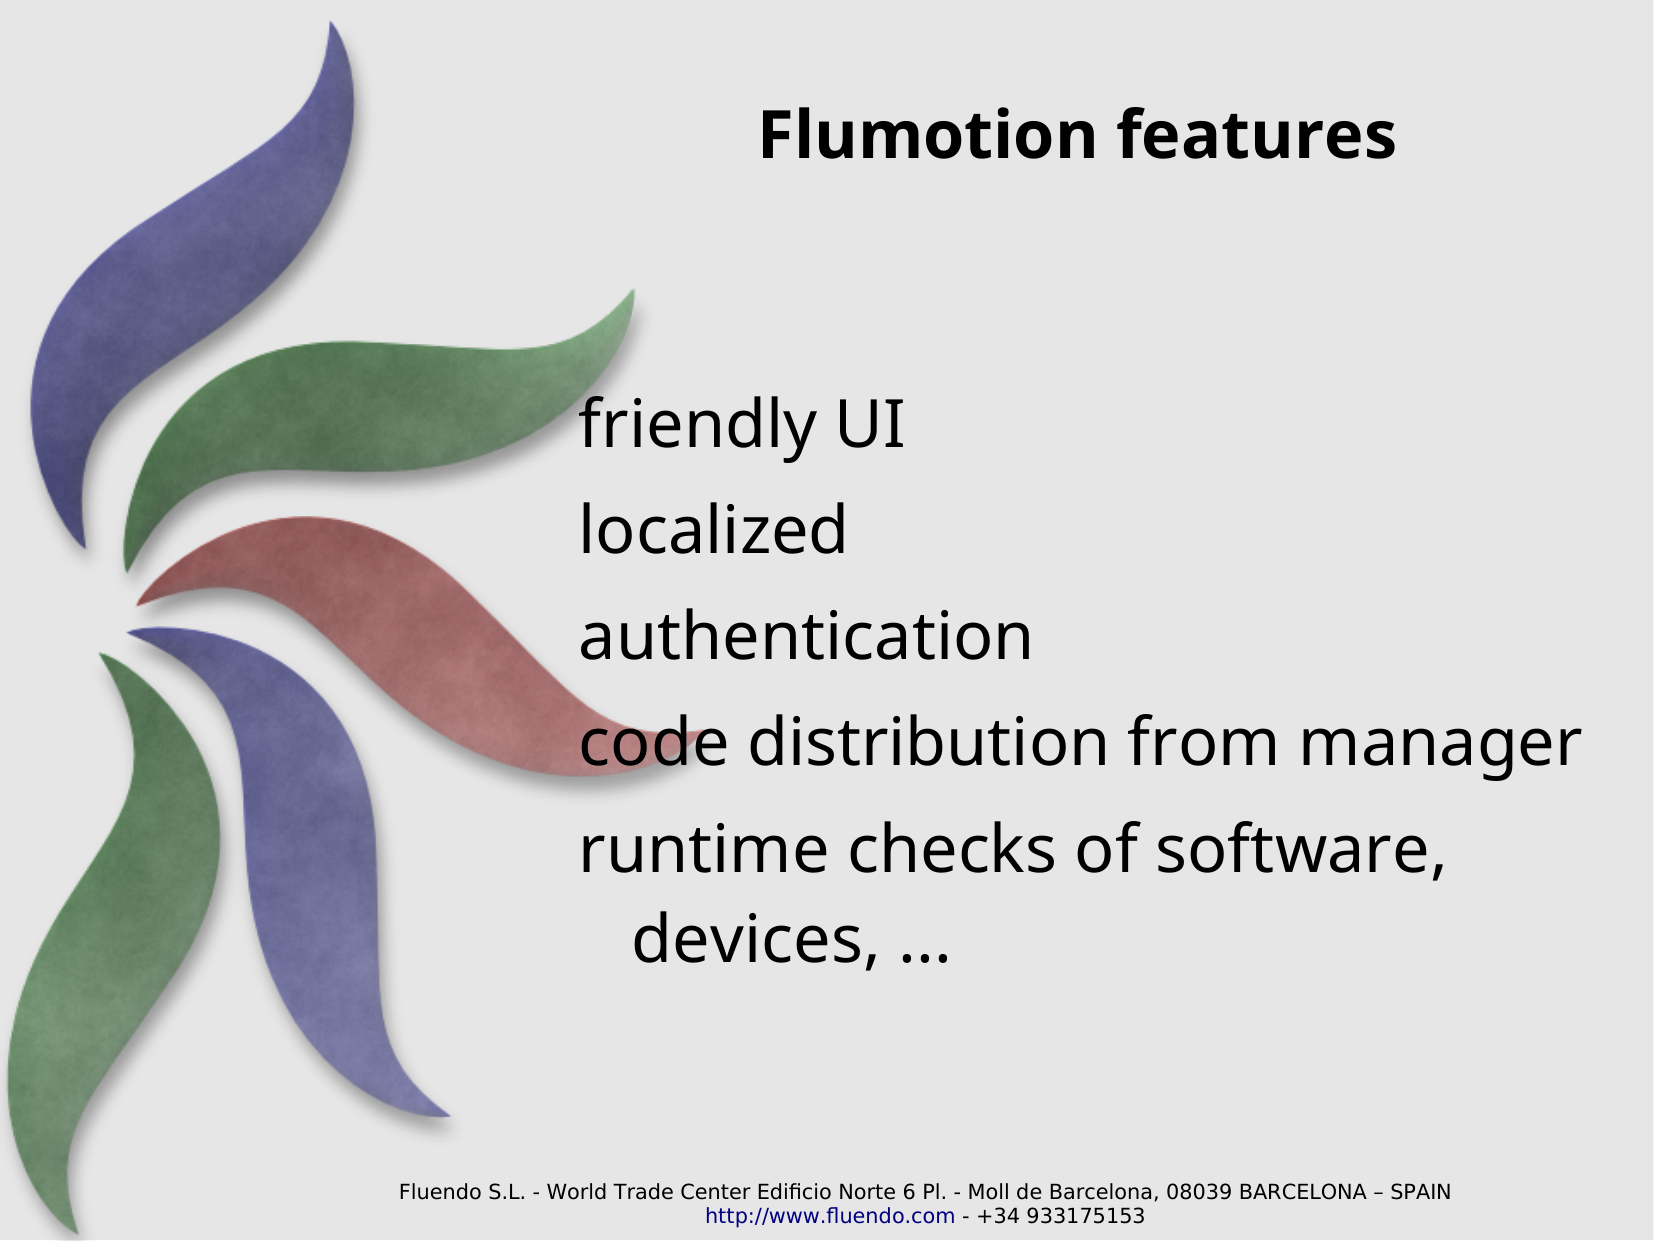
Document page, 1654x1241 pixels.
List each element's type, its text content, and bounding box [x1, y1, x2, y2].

list friendly UI localized authentication code distribution from manager runtime checks of software, devices, ... [560, 236, 1595, 1123]
picture [0, 0, 711, 1241]
title Flumotion features [560, 58, 1595, 207]
